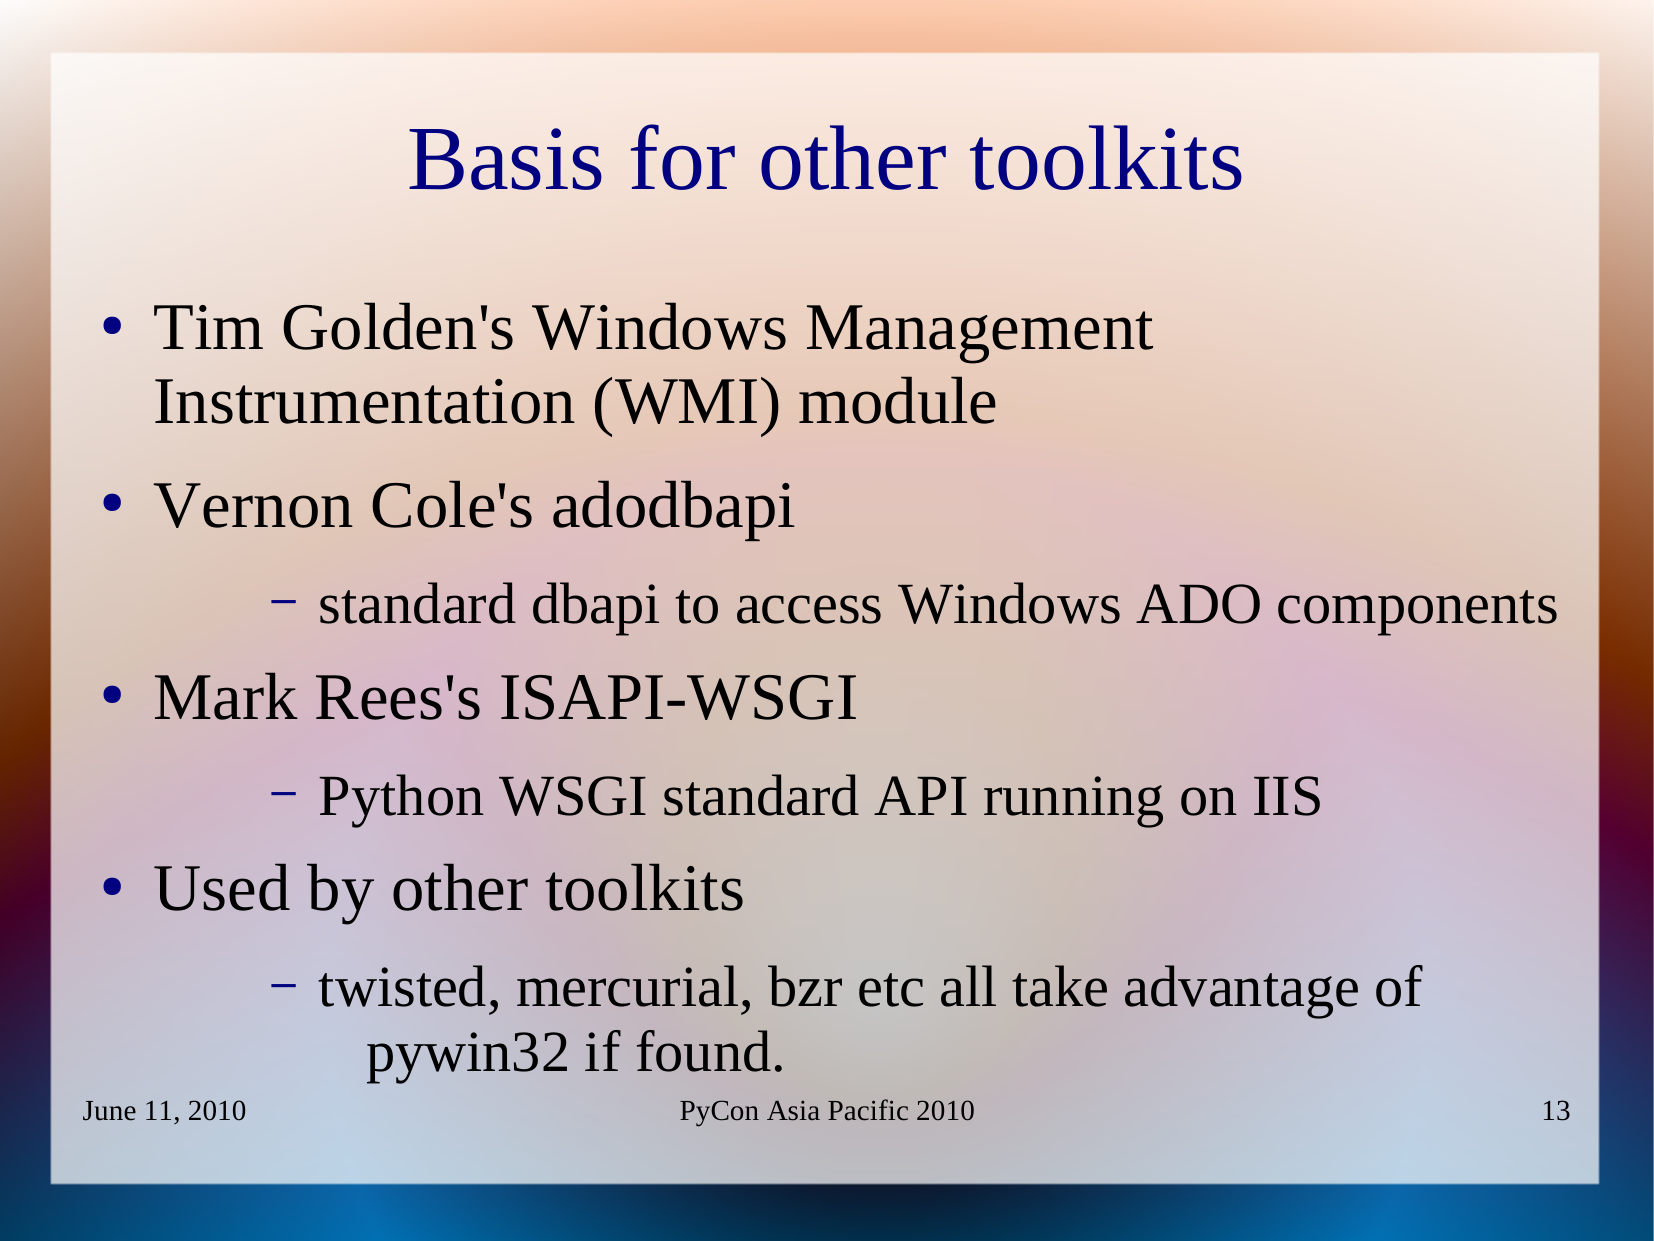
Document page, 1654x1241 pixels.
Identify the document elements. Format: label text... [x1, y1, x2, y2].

list Tim Golden's Windows Management Instrumentation (WMI) module Vernon Cole's adodbapi standard dbapi to access Windows ADO components Mark Rees's ISAPI-WSGI Python WSGI standard API running on IIS Used by other toolkits twisted, mercurial, bzr etc all take advantage of pywin32 if found. [82, 290, 1571, 1088]
title Basis for other toolkits [82, 62, 1571, 256]
picture [0, 0, 1654, 1241]
